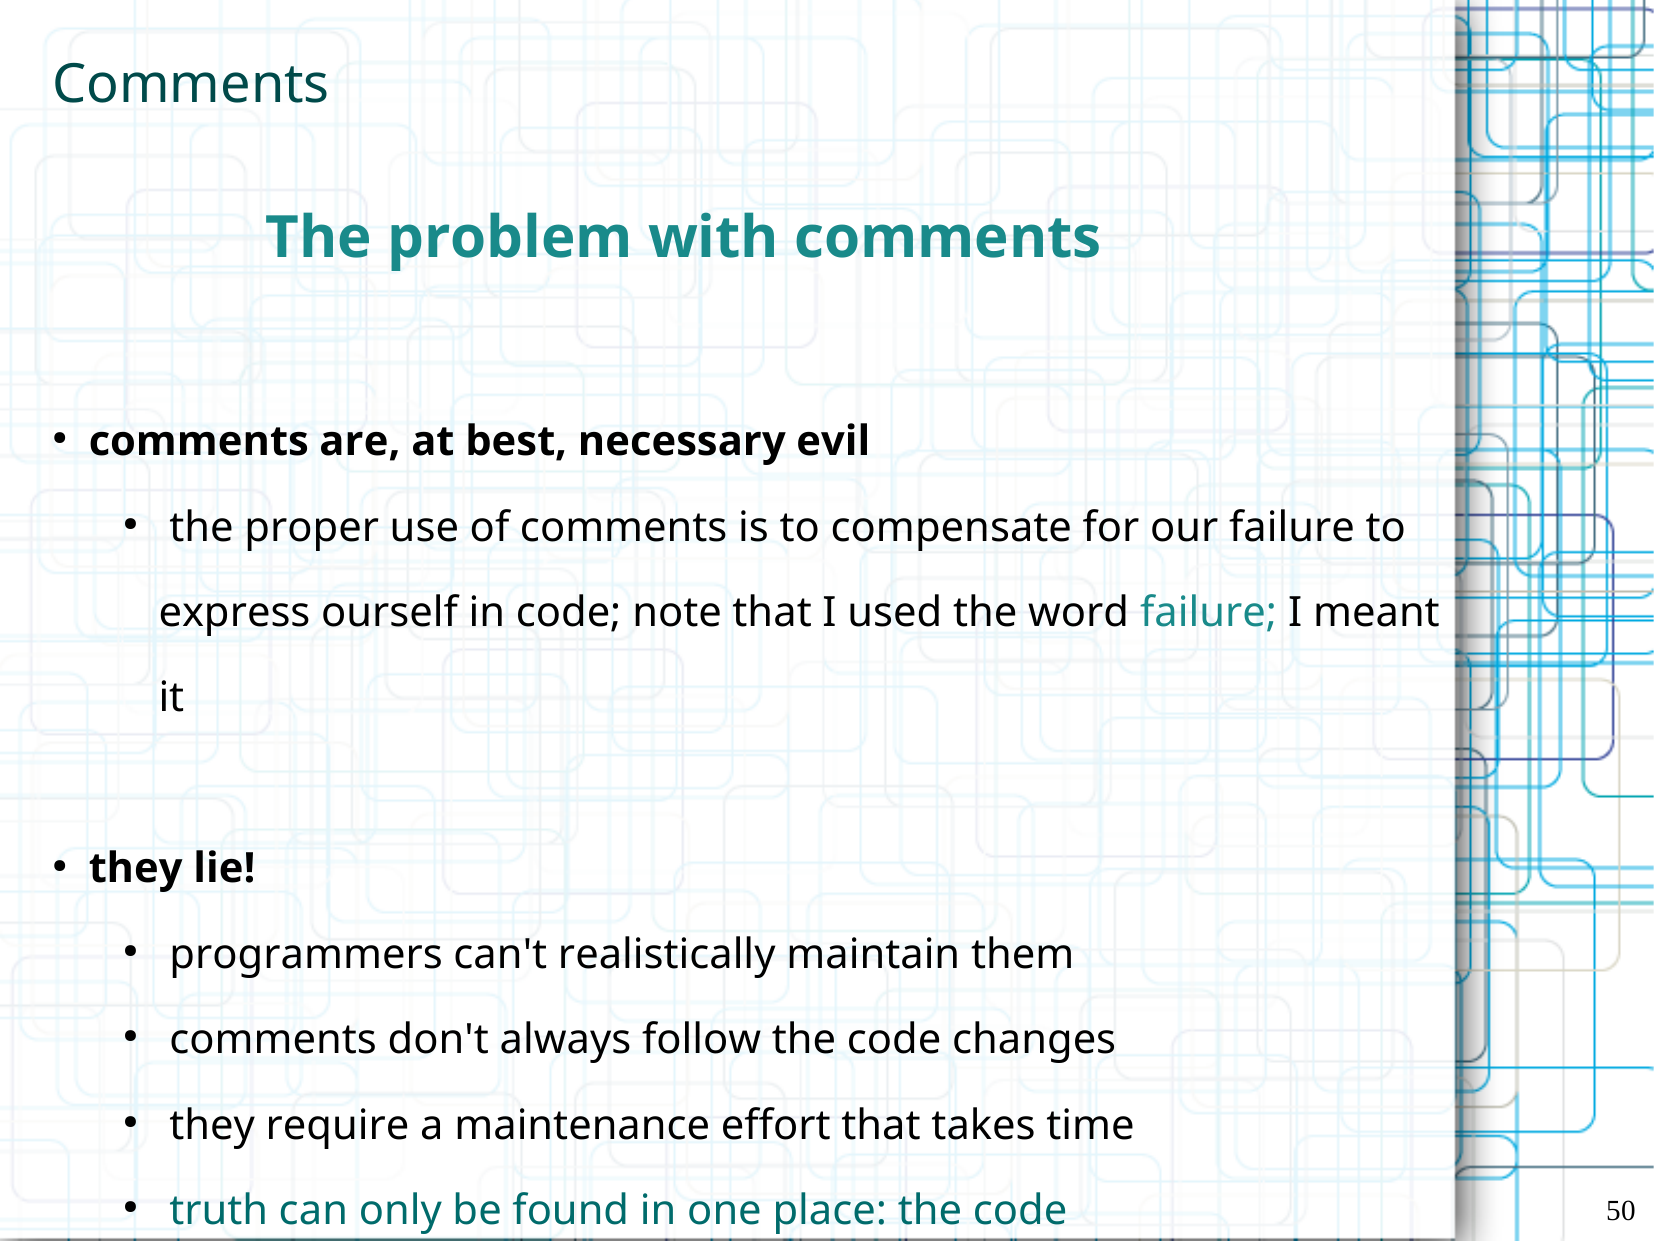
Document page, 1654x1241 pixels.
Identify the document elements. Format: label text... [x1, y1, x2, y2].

text_box The problem with comments [177, 187, 1191, 287]
picture [0, 0, 1654, 1241]
text_box comments are, at best, necessary evil the proper use of comments is to compensate for our failure to express ourself in code; note that I used the word failure; I meant it they lie! programmers can't realistically maintain them comments don't always follow the code changes they require a maintenance effort that takes time truth can only be found in one place: the code [37, 375, 1463, 1026]
text_box Comments [37, 37, 676, 113]
